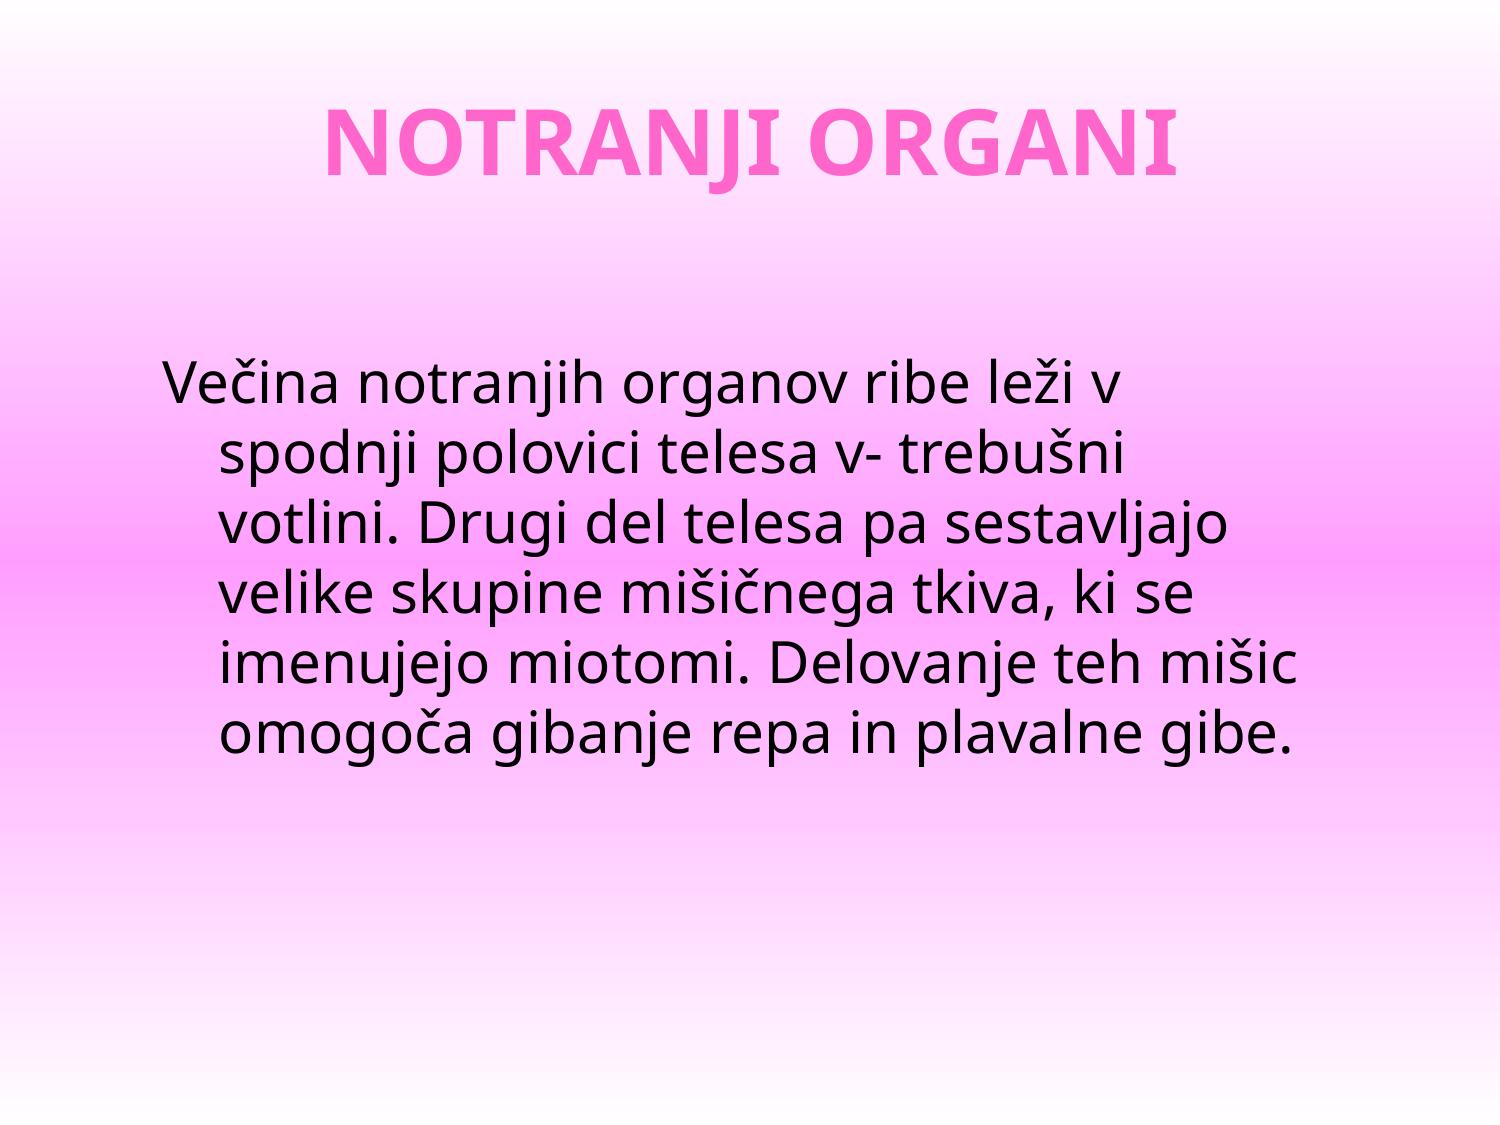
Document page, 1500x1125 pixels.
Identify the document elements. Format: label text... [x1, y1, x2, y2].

title NOTRANJI ORGANI [75, 45, 1425, 233]
list Večina notranjih organov ribe leži v spodnji polovici telesa v- trebušni votlini. Drugi del telesa pa sestavljajo velike skupine mišičnega tkiva, ki se imenujejo miotomi. Delovanje teh mišic omogoča gibanje repa in plavalne gibe. [147, 338, 1329, 823]
